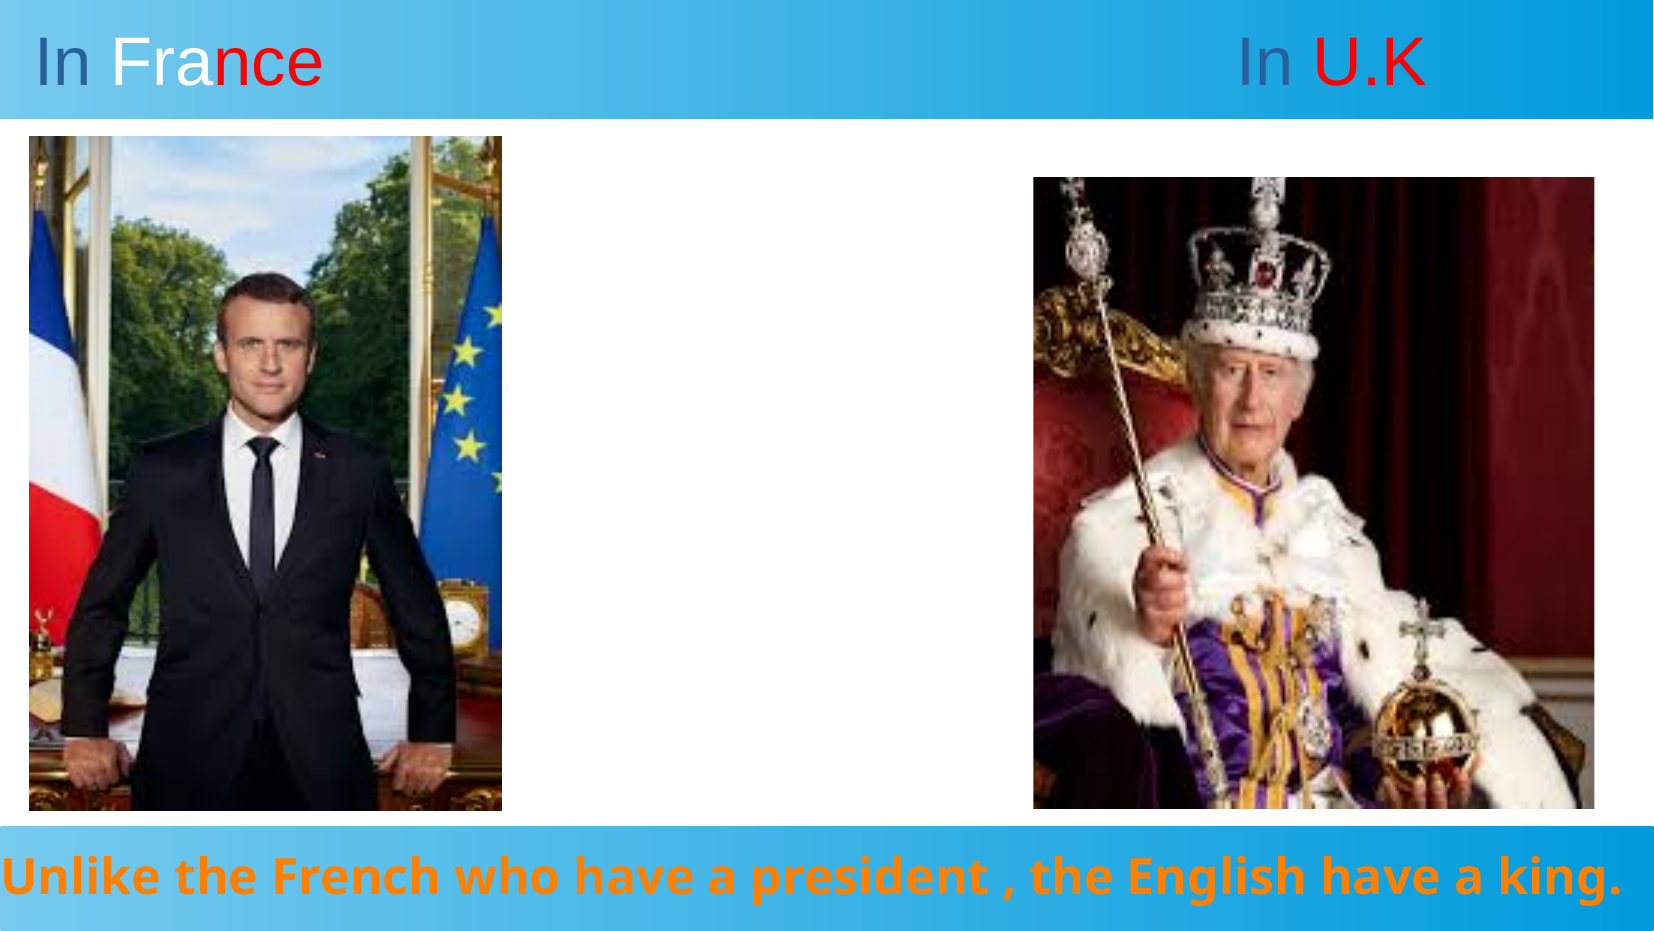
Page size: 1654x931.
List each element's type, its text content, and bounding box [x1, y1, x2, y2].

title In France In U.K [29, 23, 1565, 178]
list Unlike the French who have a president , the English have a king. [0, 841, 1654, 931]
picture [1033, 177, 1595, 809]
picture [29, 136, 502, 811]
